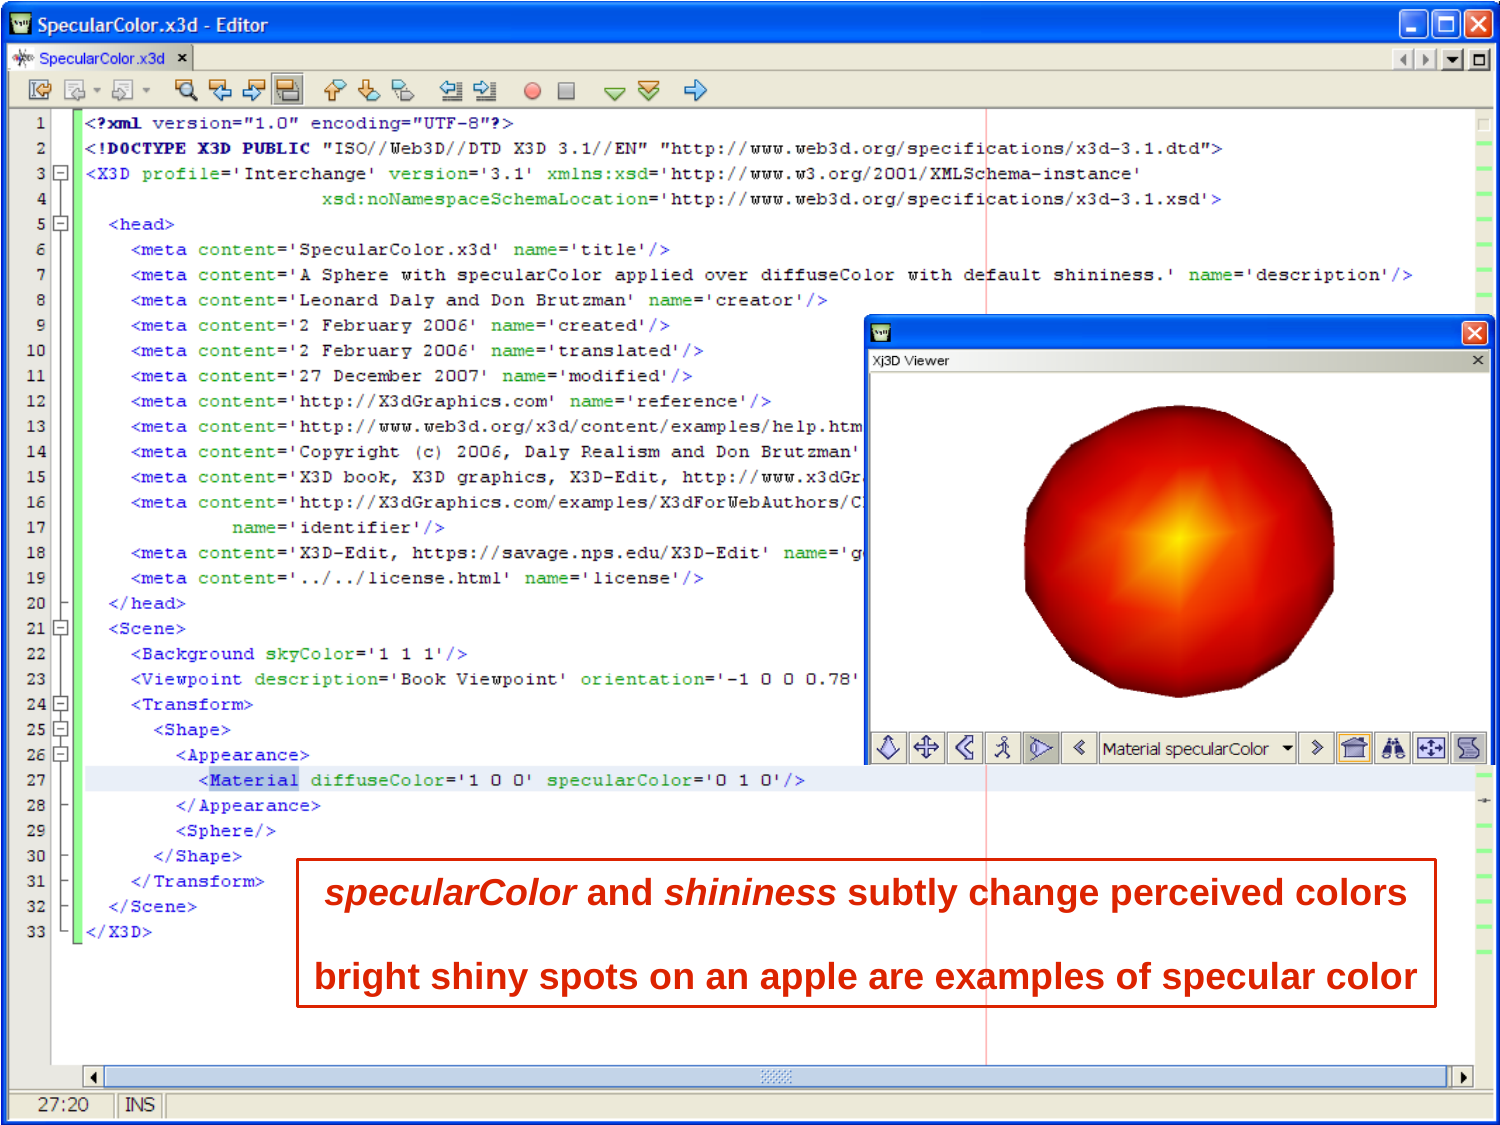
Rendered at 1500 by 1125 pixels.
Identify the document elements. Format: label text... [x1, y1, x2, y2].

picture [1, 1, 1500, 1125]
text_box specularColor and shininess subtly change perceived colors bright shiny spots on an apple are examples of specular color [297, 859, 1435, 1007]
